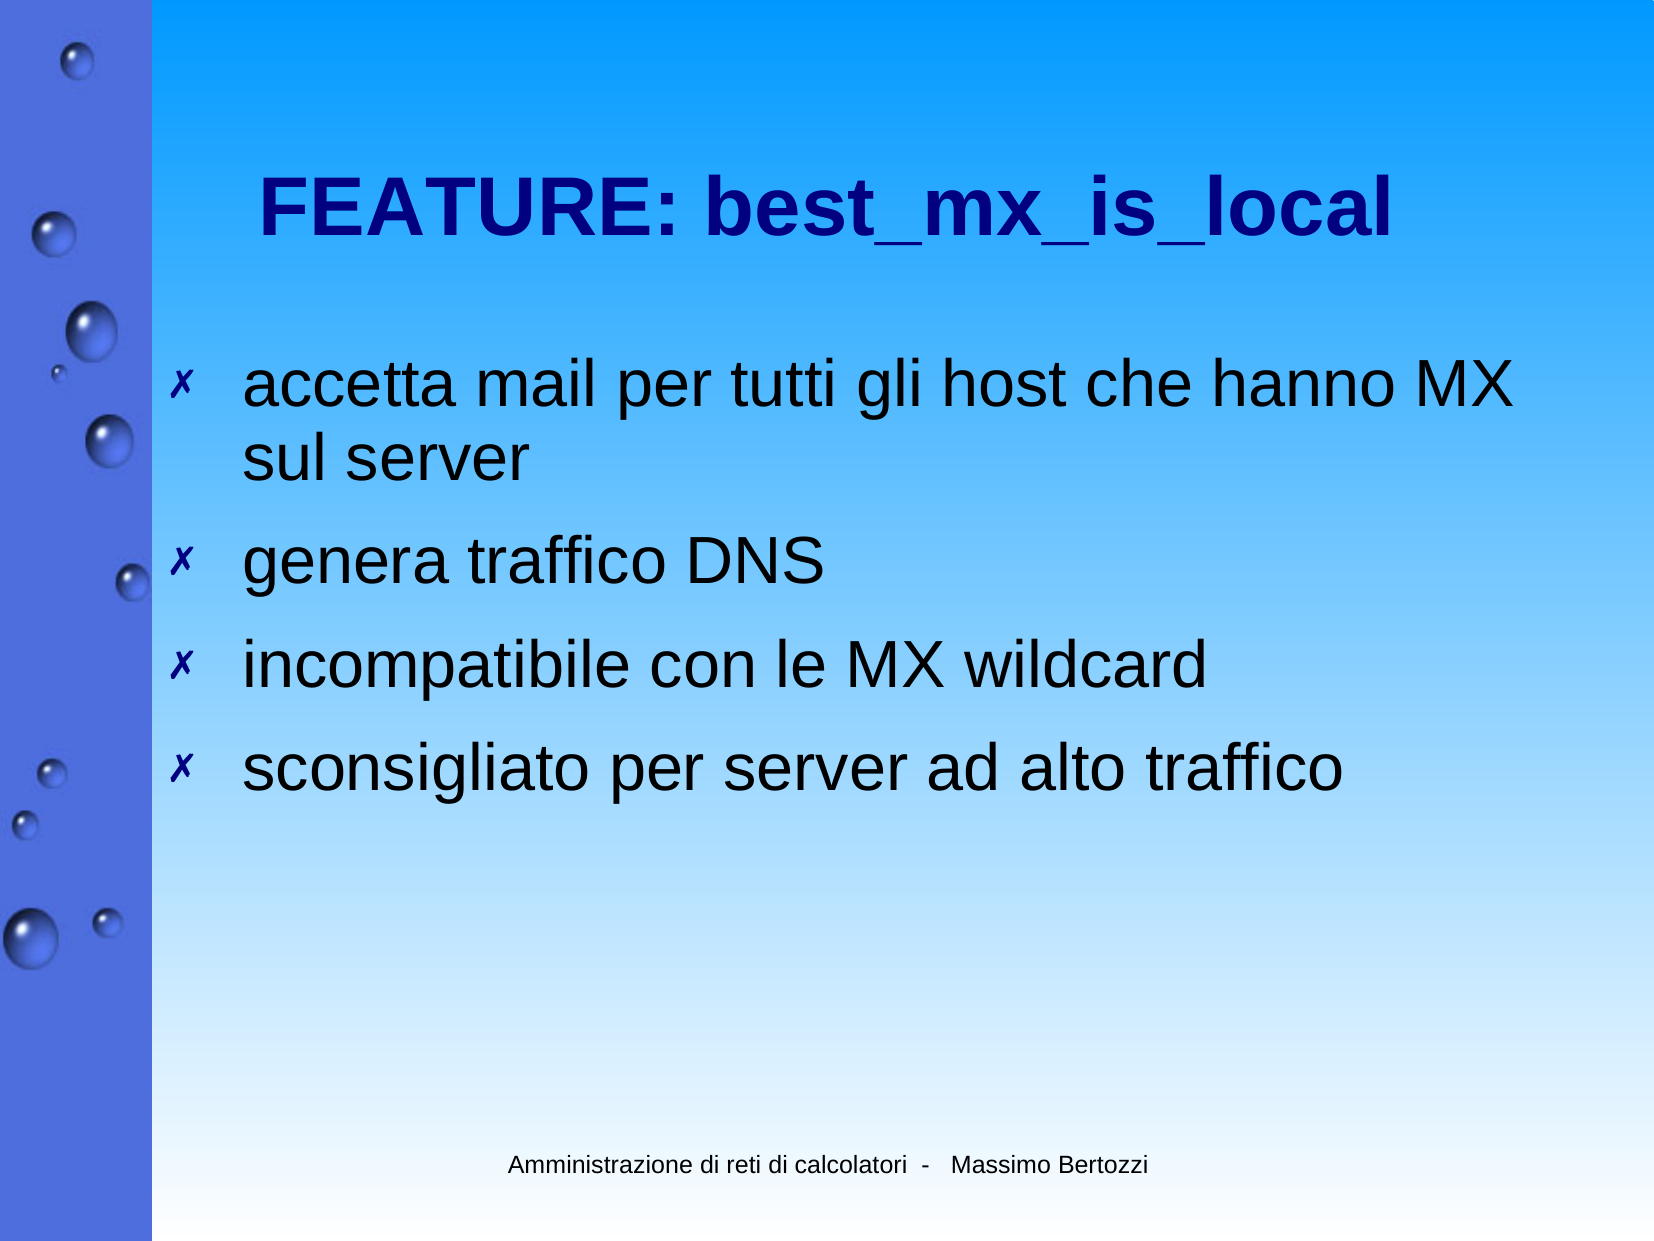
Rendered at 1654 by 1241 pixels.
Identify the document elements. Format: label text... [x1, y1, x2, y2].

picture [0, 0, 152, 1241]
title FEATURE: best_mx_is_local [121, 102, 1534, 311]
list accetta mail per tutti gli host che hanno MX sul server genera traffico DNS incompatibile con le MX wildcard sconsigliato per server ad alto traffico [159, 346, 1572, 1128]
